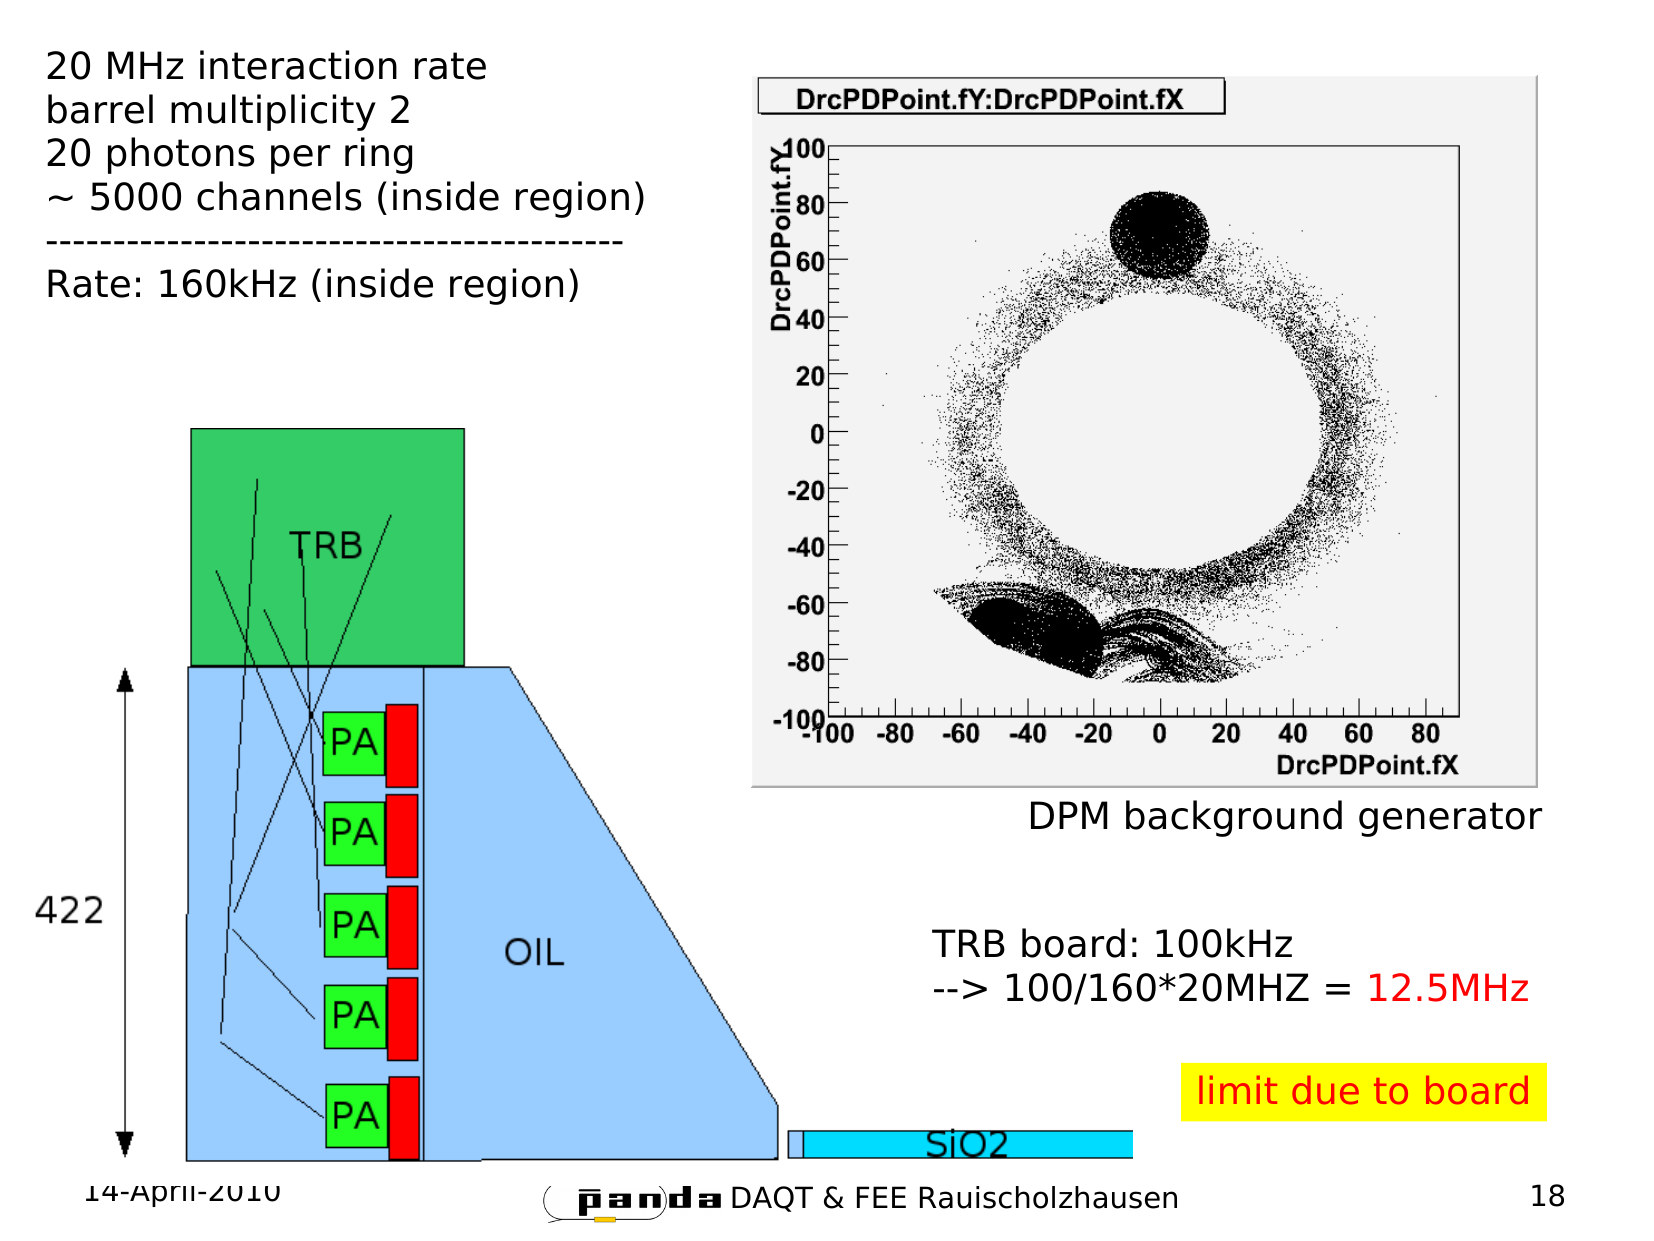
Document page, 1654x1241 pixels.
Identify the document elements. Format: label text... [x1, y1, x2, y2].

text_box limit due to board [1181, 1062, 1540, 1122]
text_box 20 MHz interaction rate barrel multiplicity 2 20 photons per ring ~ 5000 channels (inside region) ------------------------------------------- Rate: 160kHz (inside region) [30, 37, 651, 401]
picture [9, 74, 1538, 1223]
text_box TRB board: 100kHz --> 100/160*20MHZ = 12.5MHz [917, 915, 1536, 1018]
text_box DPM background generator [1012, 787, 1547, 846]
